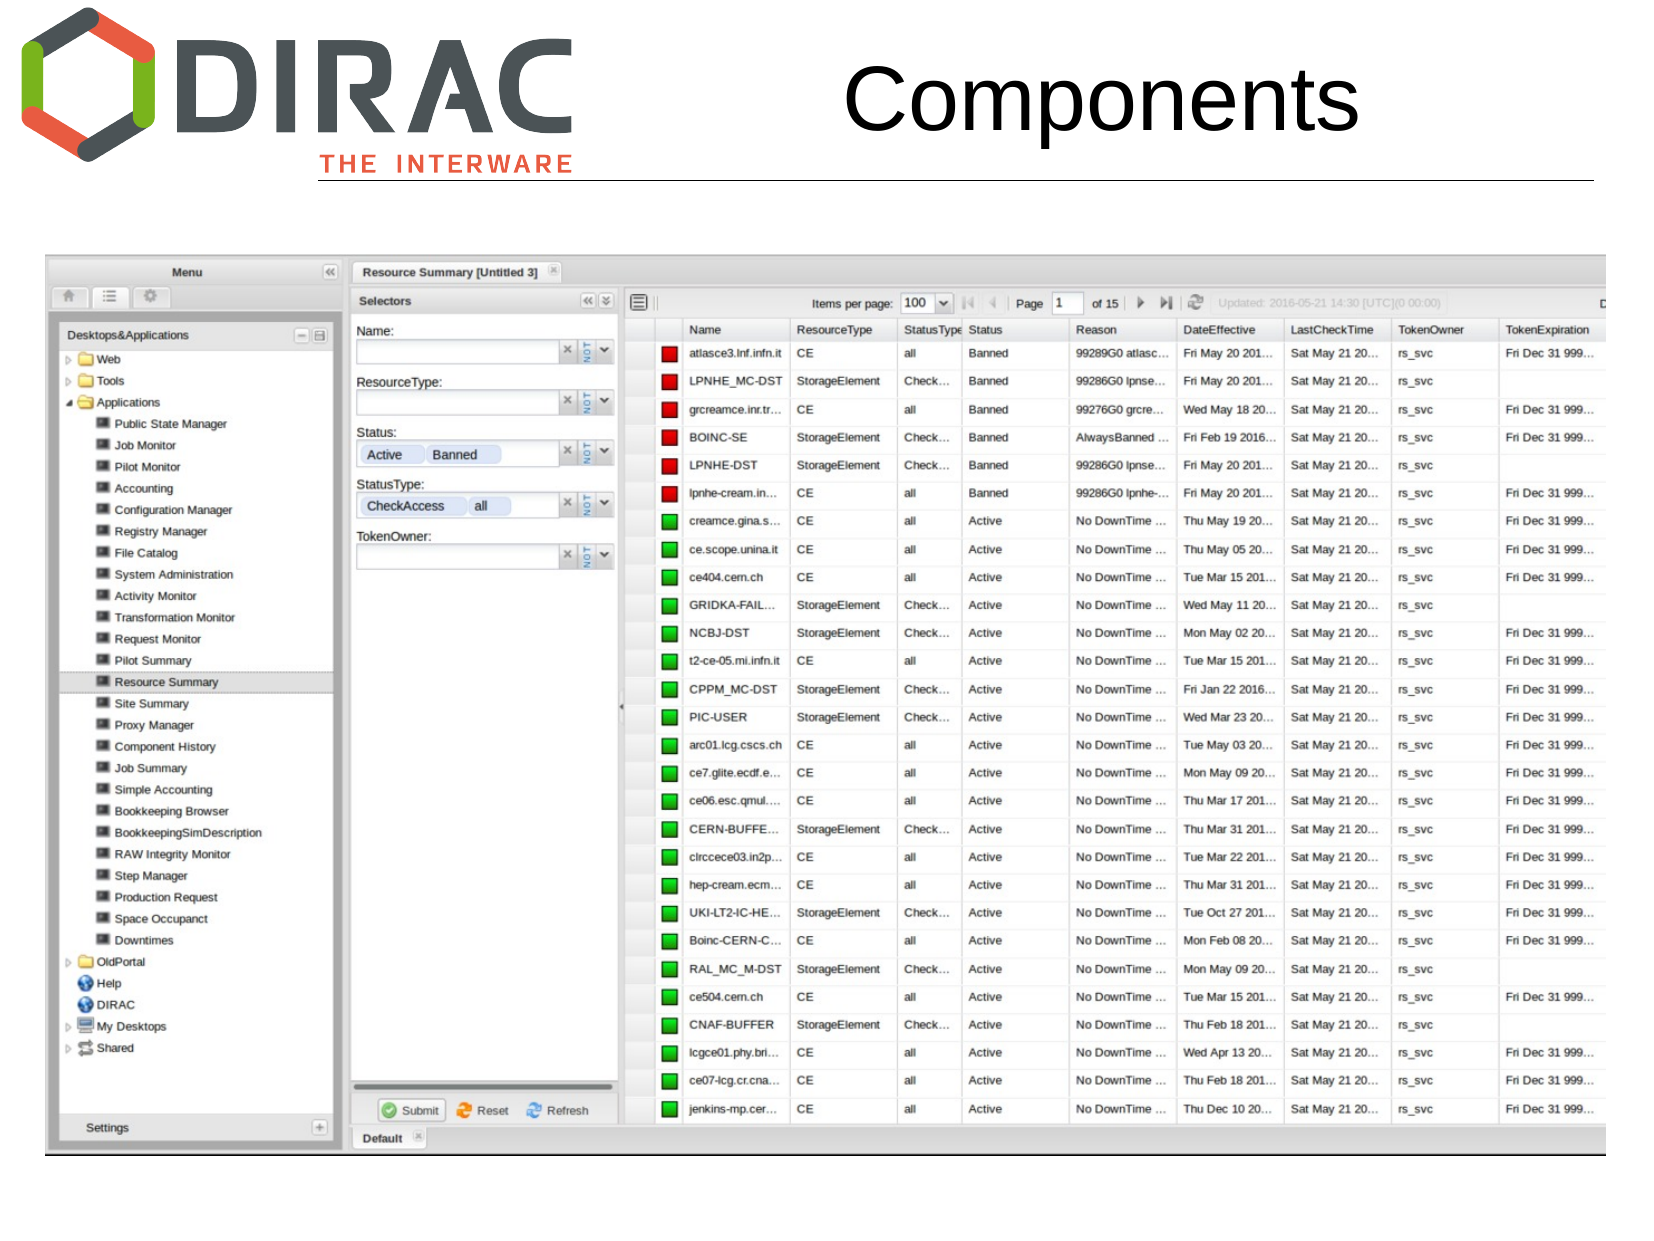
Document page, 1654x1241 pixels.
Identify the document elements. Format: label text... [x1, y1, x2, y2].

picture [45, 254, 1606, 1156]
title Components [615, 32, 1591, 166]
picture [4, 0, 589, 181]
